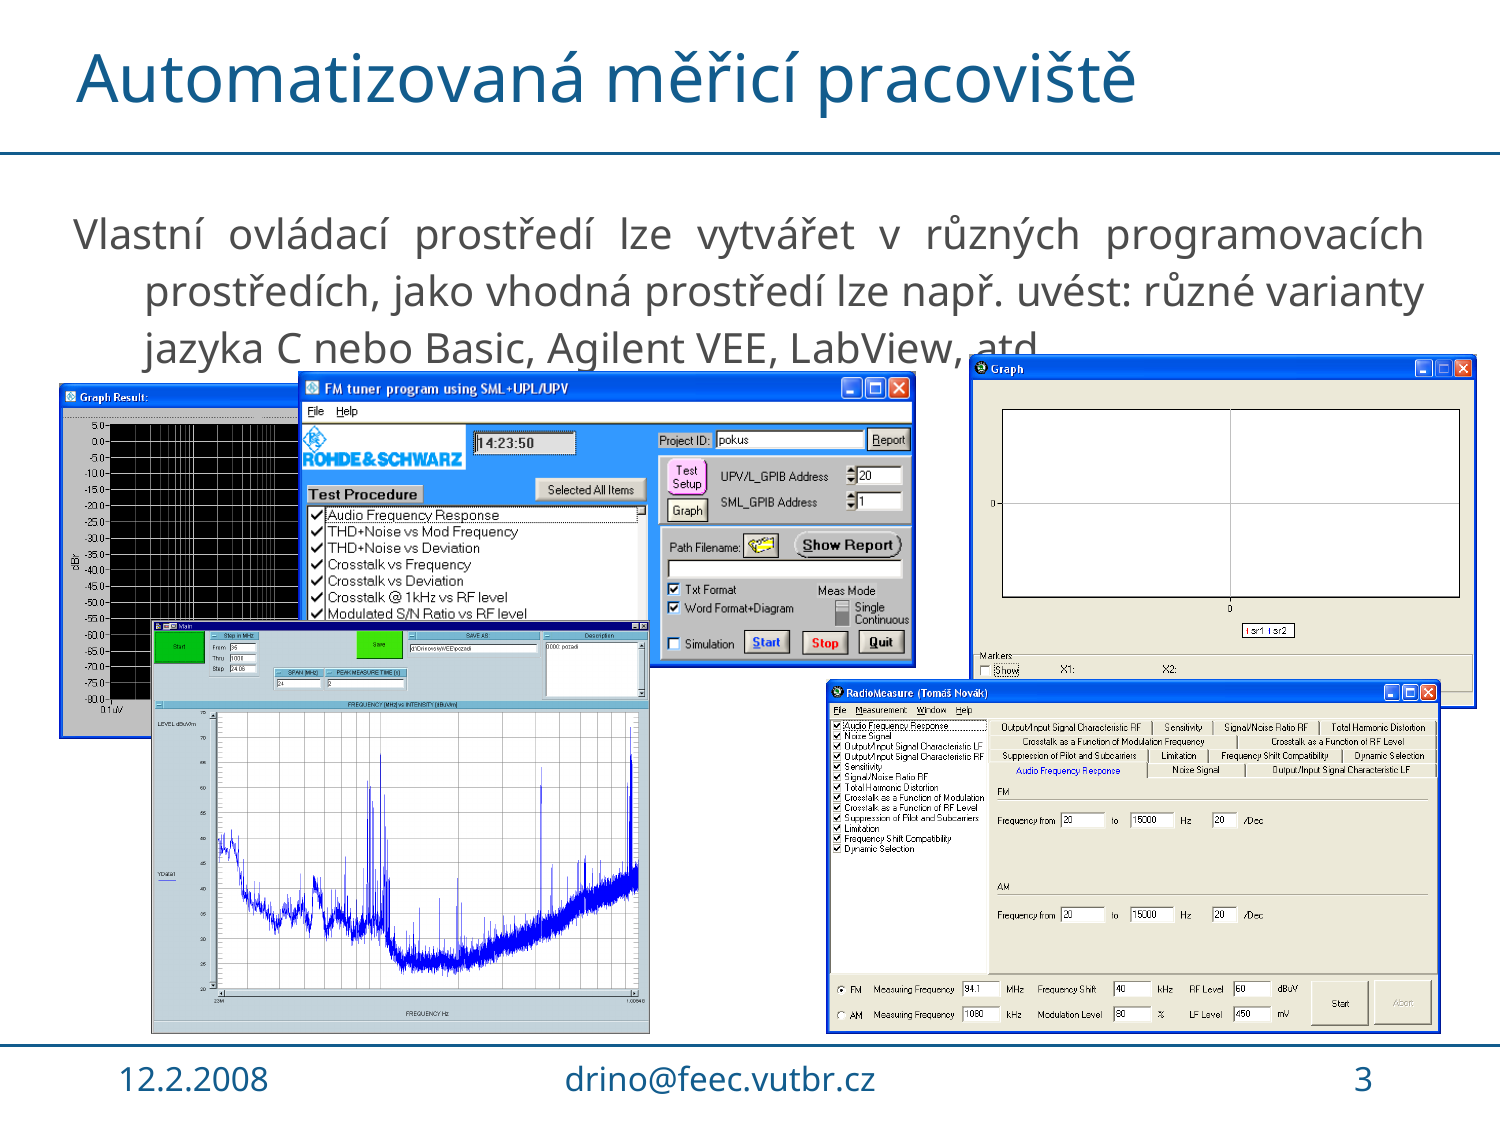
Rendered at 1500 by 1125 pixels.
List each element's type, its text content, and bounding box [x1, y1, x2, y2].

title Automatizovaná měřicí pracoviště [0, 0, 1500, 152]
text_box 12.2.2008 [103, 1049, 432, 1125]
text_box drino@feec.vutbr.cz [454, 1049, 987, 1125]
text_box Vlastní ovládací prostředí lze vytvářet v různých programovacích prostředích, jako vhodná prostředí lze např. uvést: různé varianty jazyka C nebo Basic, Agilent VEE, LabView, atd. [59, 196, 1442, 384]
text_box 1 [1075, 1049, 1388, 1125]
picture [59, 371, 916, 1034]
picture [826, 354, 1477, 1034]
